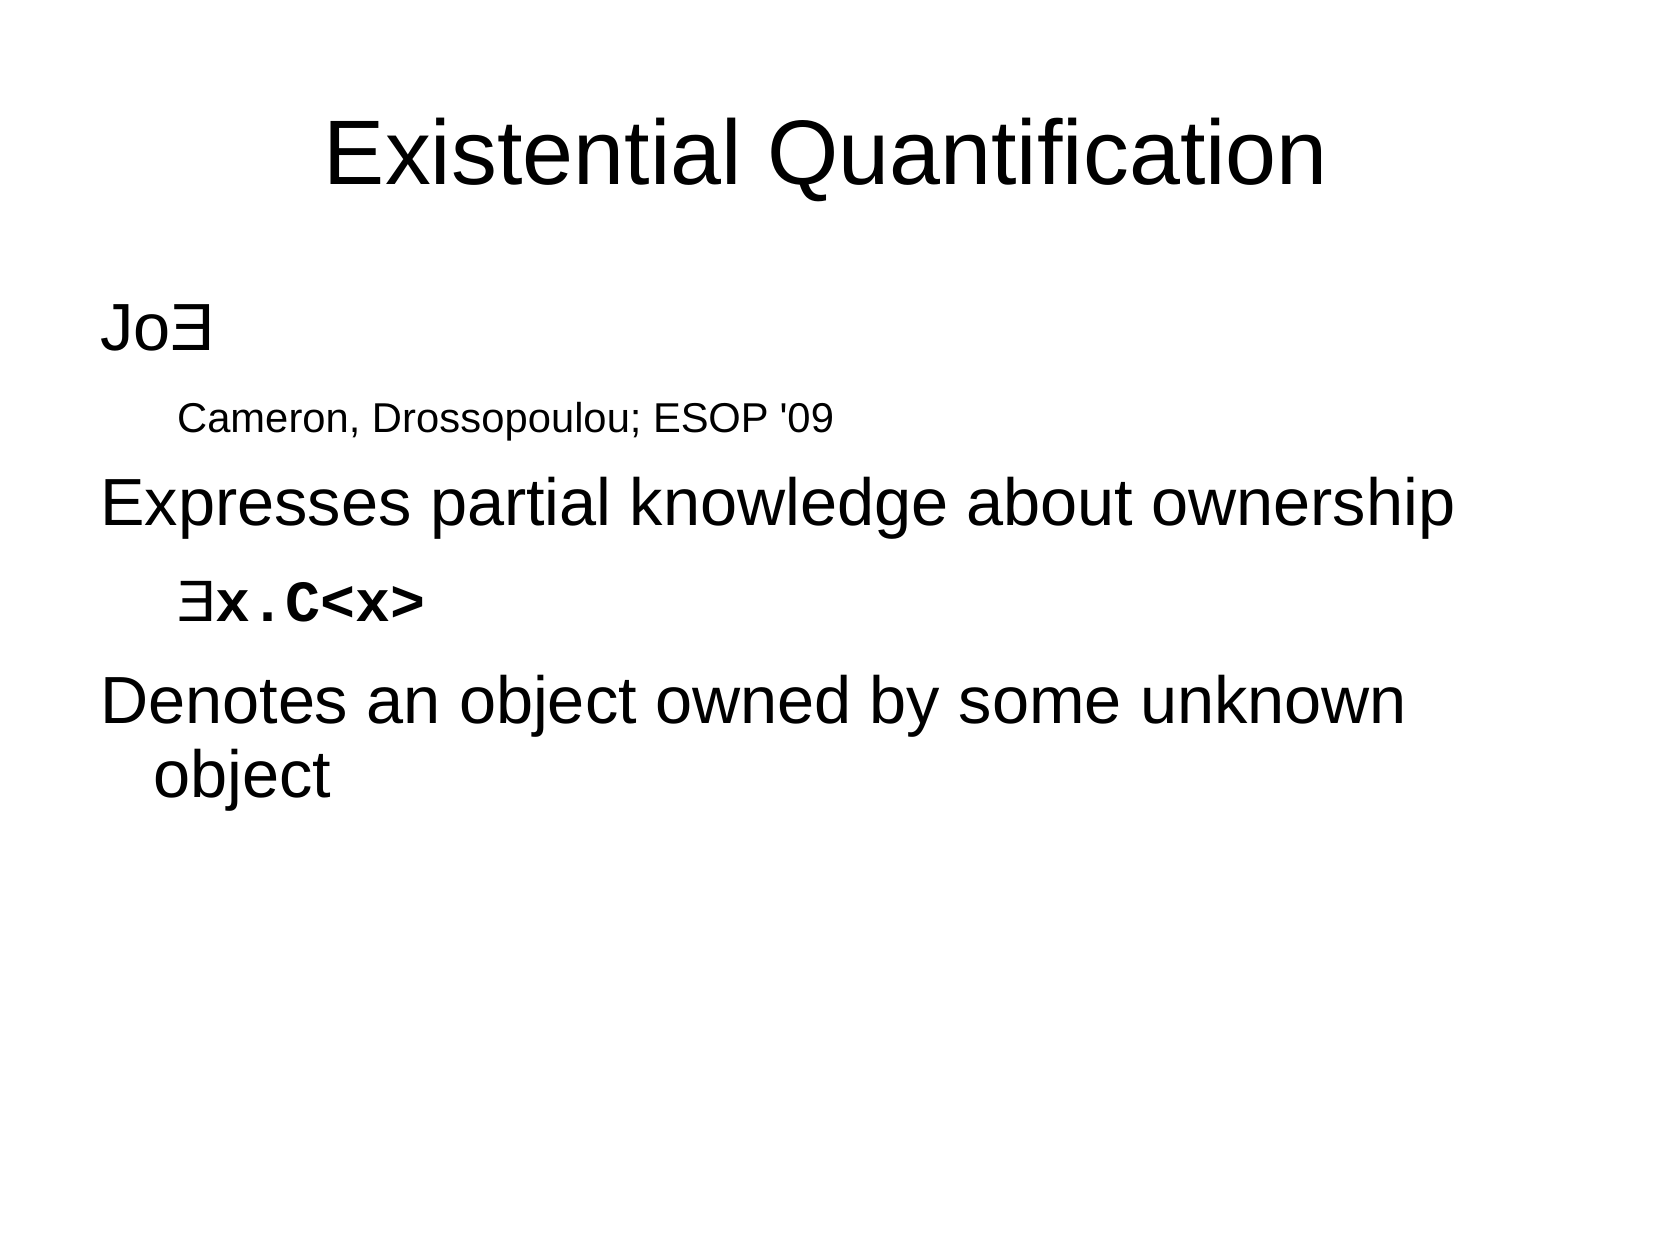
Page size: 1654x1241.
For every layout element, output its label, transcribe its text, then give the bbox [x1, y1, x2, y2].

title Existential Quantification [82, 56, 1571, 250]
list JoƎ Cameron, Drossopoulou; ESOP '09 Expresses partial knowledge about ownership Ǝx.C<x> Denotes an object owned by some unknown object [82, 290, 1571, 1094]
